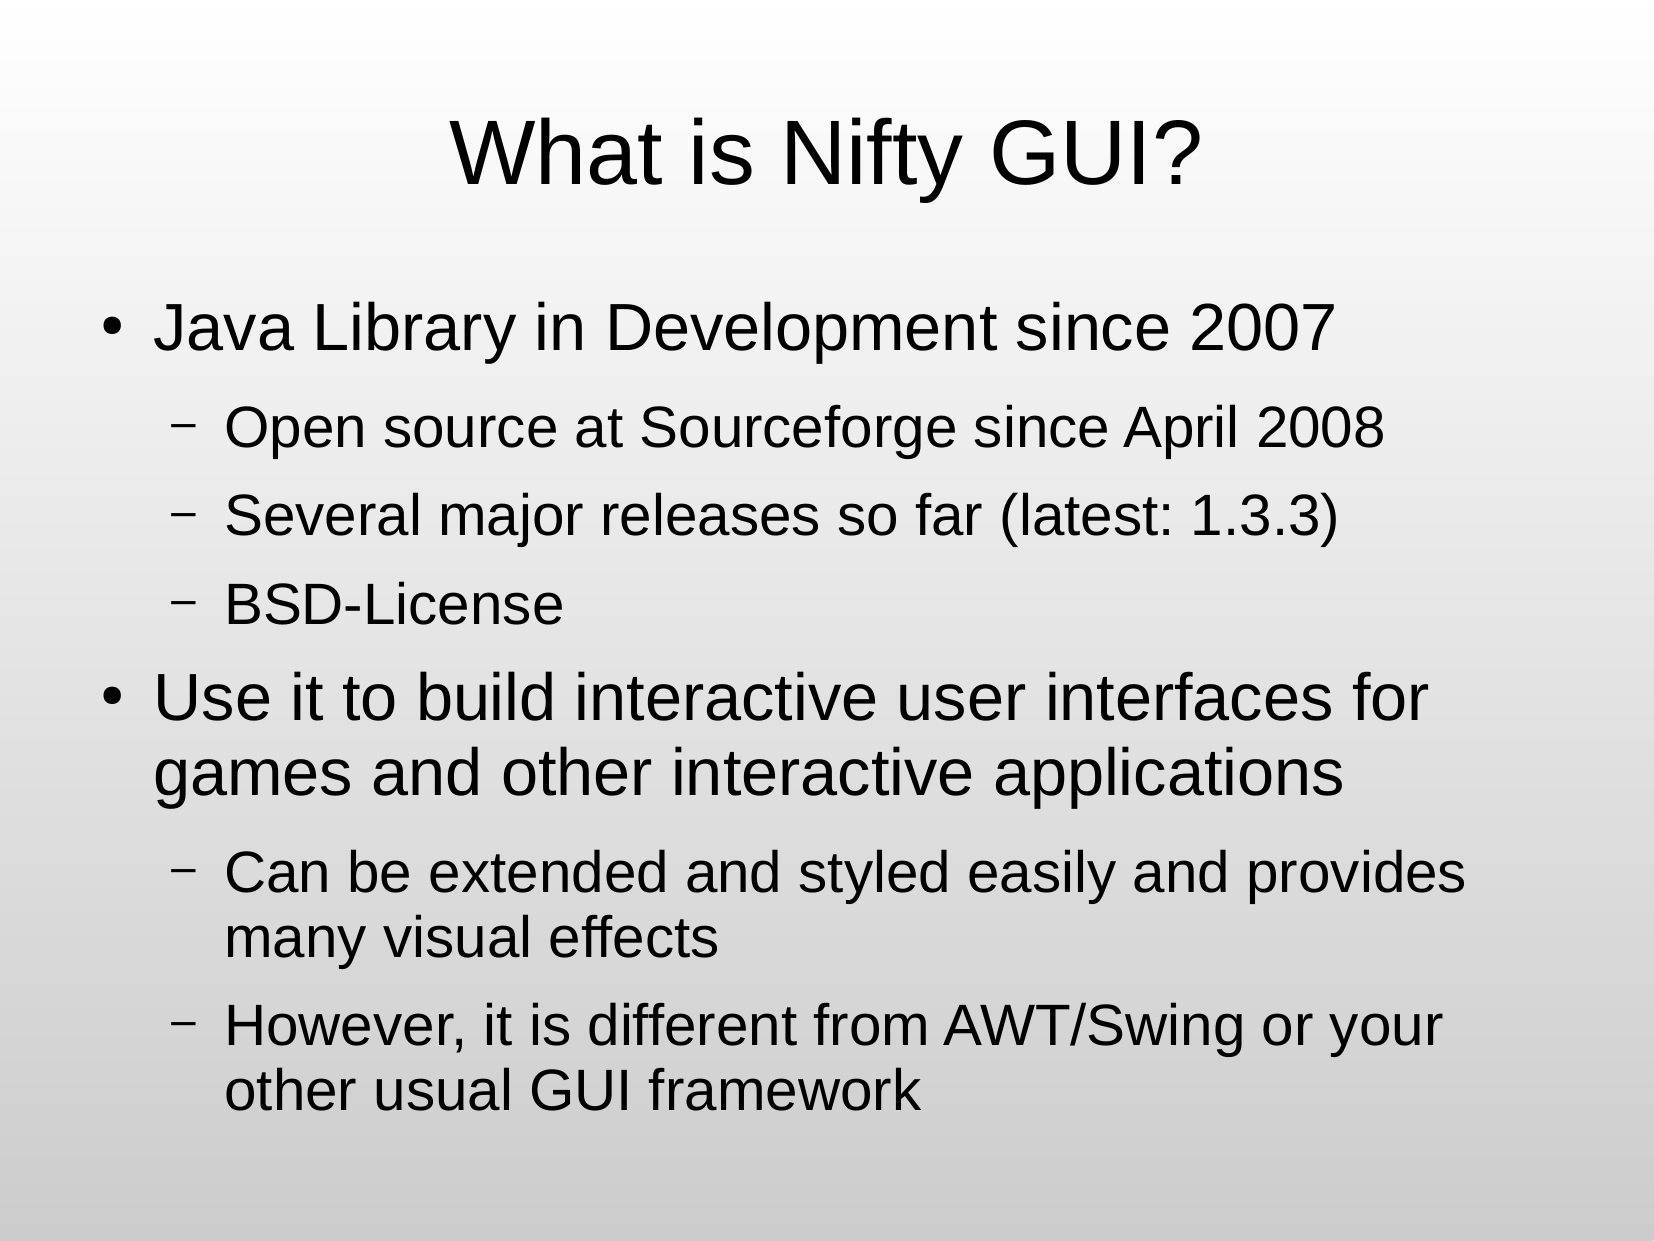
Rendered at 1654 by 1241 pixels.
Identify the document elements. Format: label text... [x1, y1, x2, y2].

title What is Nifty GUI? [82, 49, 1571, 257]
list Java Library in Development since 2007 Open source at Sourceforge since April 2008 Several major releases so far (latest: 1.3.3) BSD-License Use it to build interactive user interfaces for games and other interactive applications Can be extended and styled easily and provides many visual effects However, it is different from AWT/Swing or your other usual GUI framework [82, 290, 1571, 1123]
